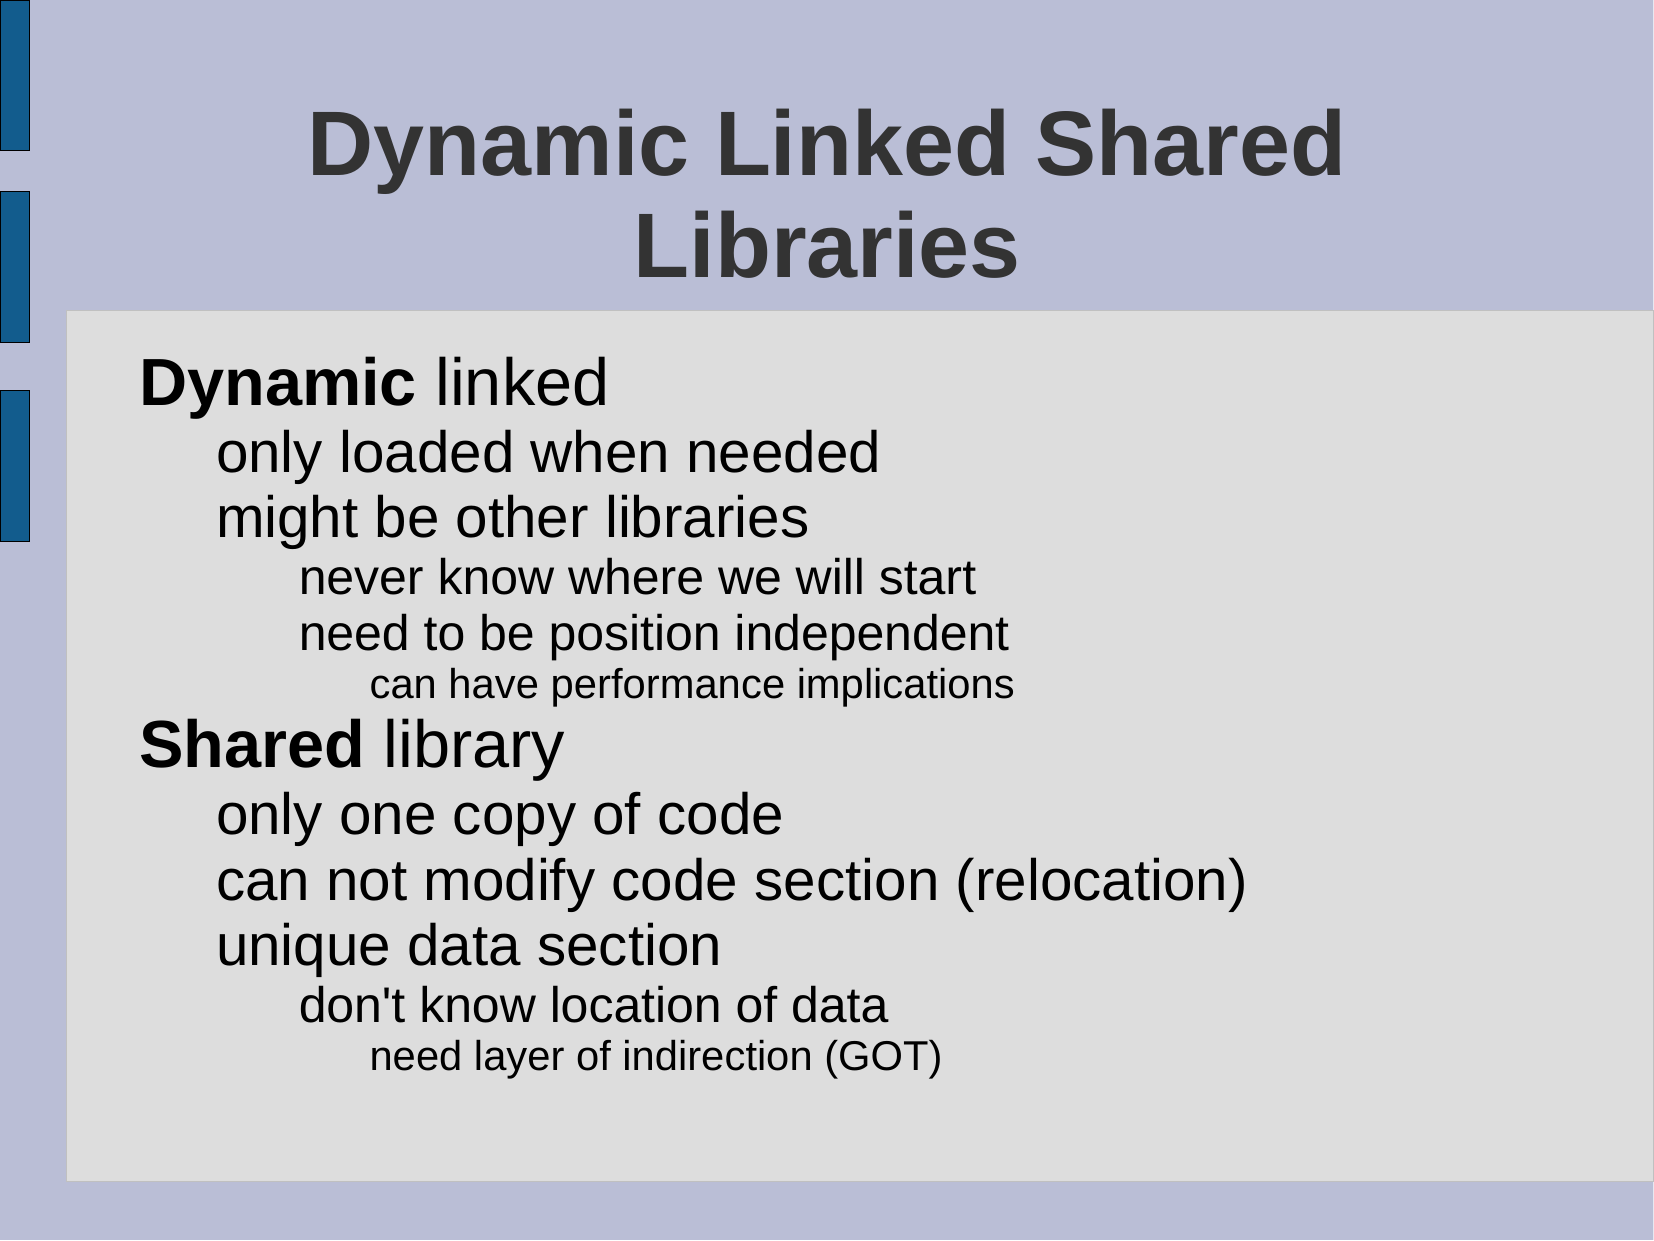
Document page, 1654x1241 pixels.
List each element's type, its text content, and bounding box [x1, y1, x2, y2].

title Dynamic Linked Shared Libraries [121, 92, 1534, 298]
list Dynamic linked only loaded when needed might be other libraries never know where we will start need to be position independent can have performance implications Shared library only one copy of code can not modify code section (relocation) unique data section don't know location of data need layer of indirection (GOT) [121, 344, 1534, 1112]
